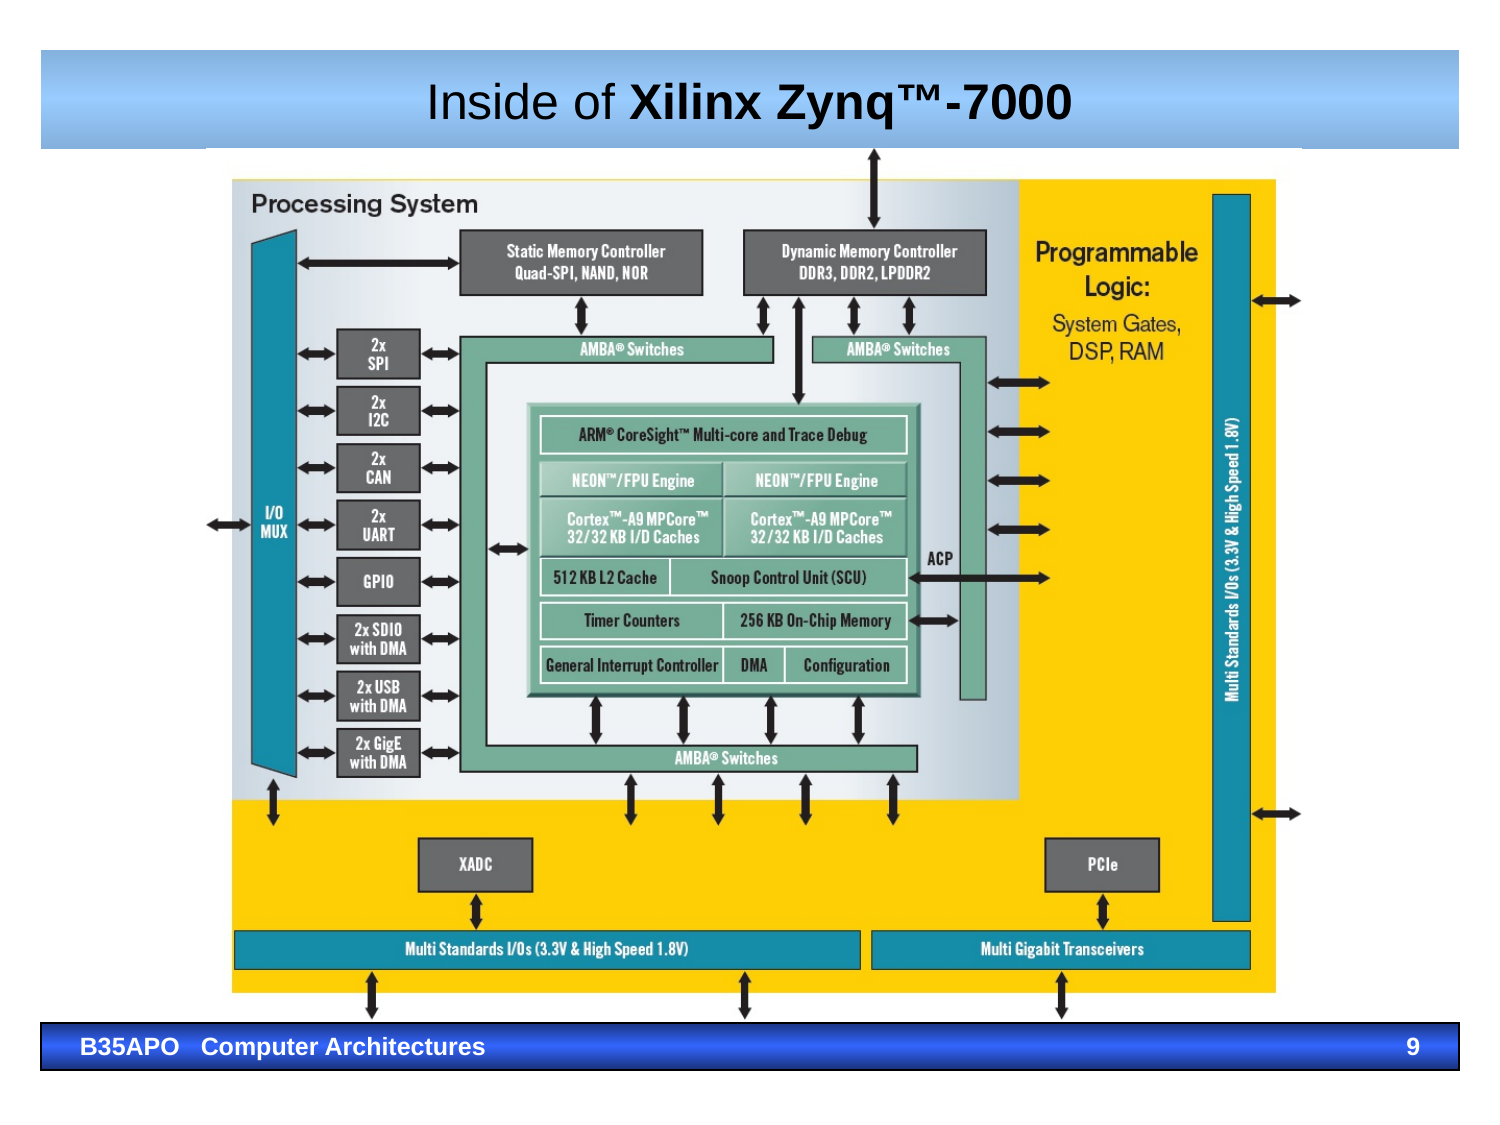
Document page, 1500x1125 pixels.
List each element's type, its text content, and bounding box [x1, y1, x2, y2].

footer B35APO Computer Architectures [64, 1023, 1424, 1071]
slide_number <number> [1340, 1023, 1436, 1069]
picture [206, 148, 1302, 1020]
title Inside of Xilinx Zynq™-7000 [41, 50, 1459, 149]
